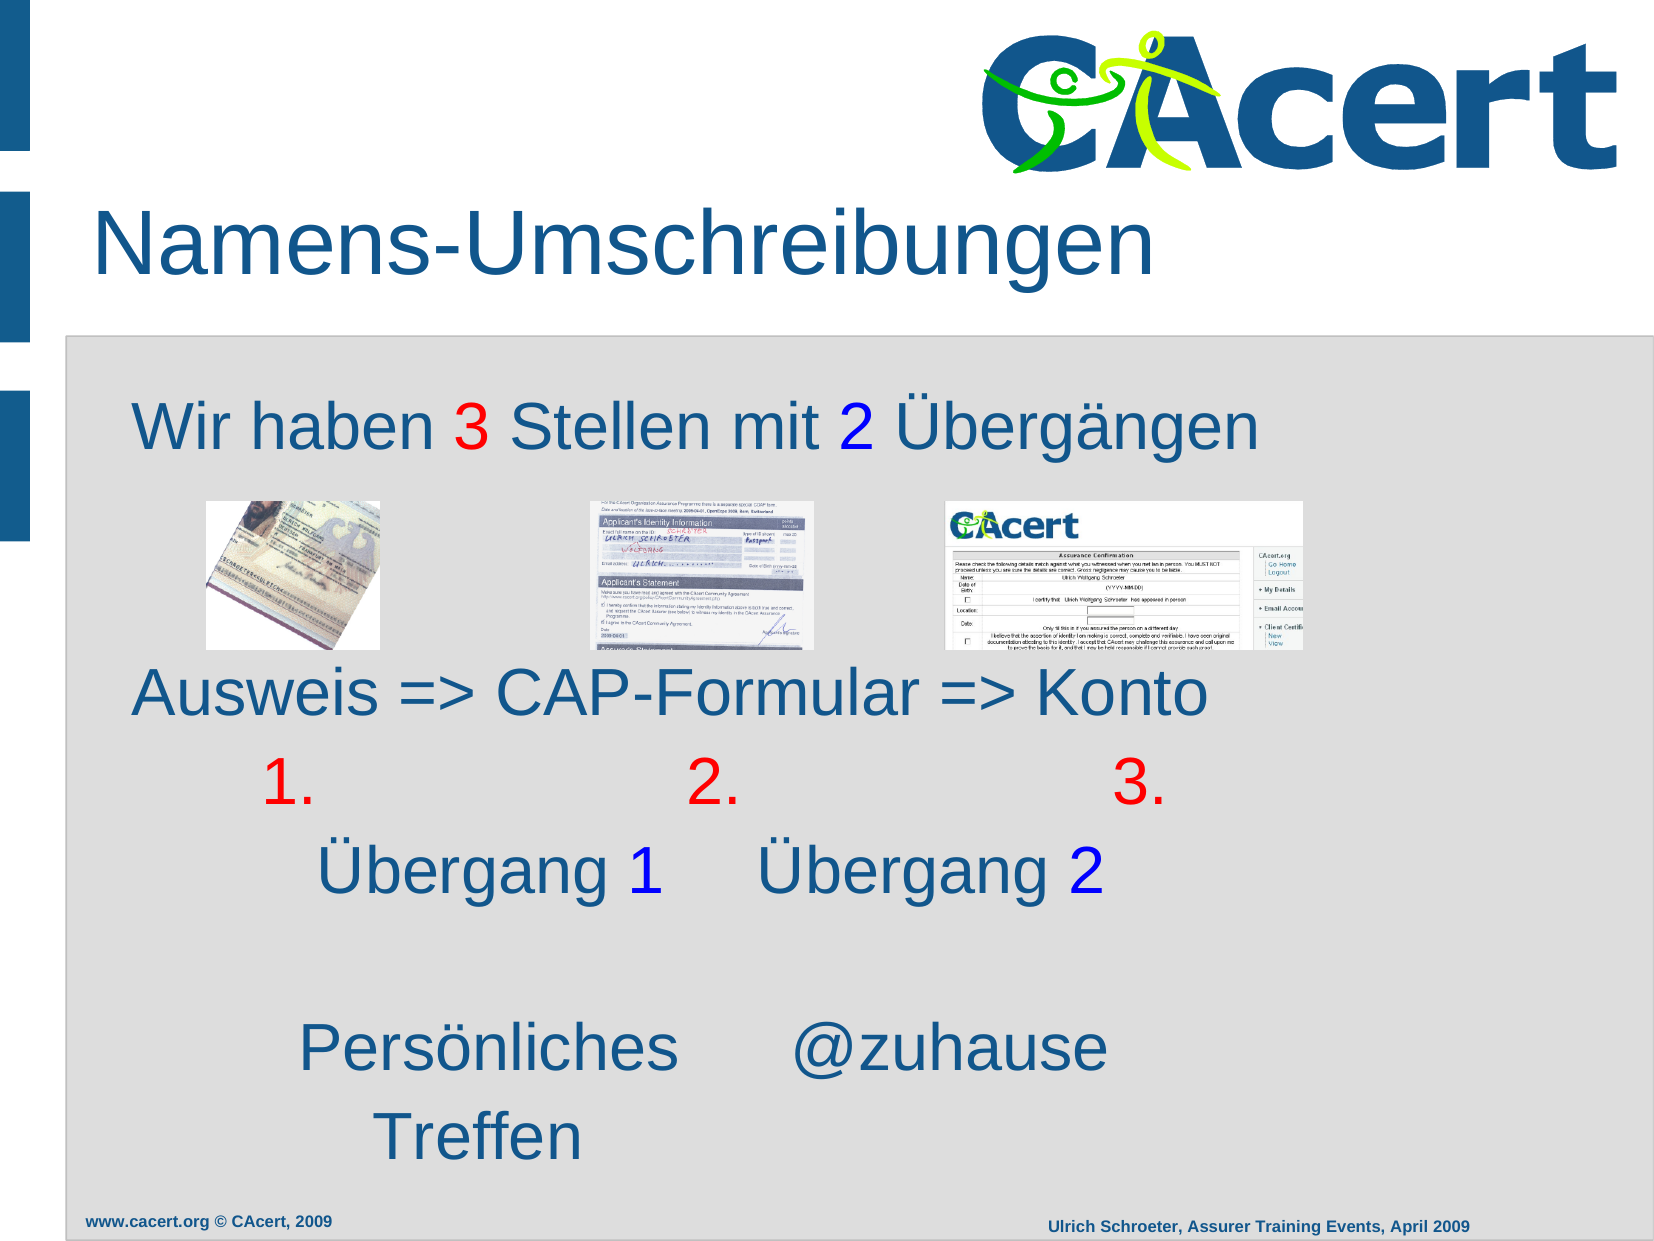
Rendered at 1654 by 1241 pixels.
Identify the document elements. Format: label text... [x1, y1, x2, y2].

picture [944, 501, 1303, 650]
picture [590, 501, 814, 650]
picture [206, 501, 380, 650]
text_box Wir haben 3 Stellen mit 2 Übergängen Ausweis => CAP-Formular => Konto 1. 2. 3. Übergang 1 Übergang 2 Persönliches @zuhause Treffen [117, 367, 1446, 1182]
text_box Namens-Umschreibungen [76, 183, 1173, 302]
